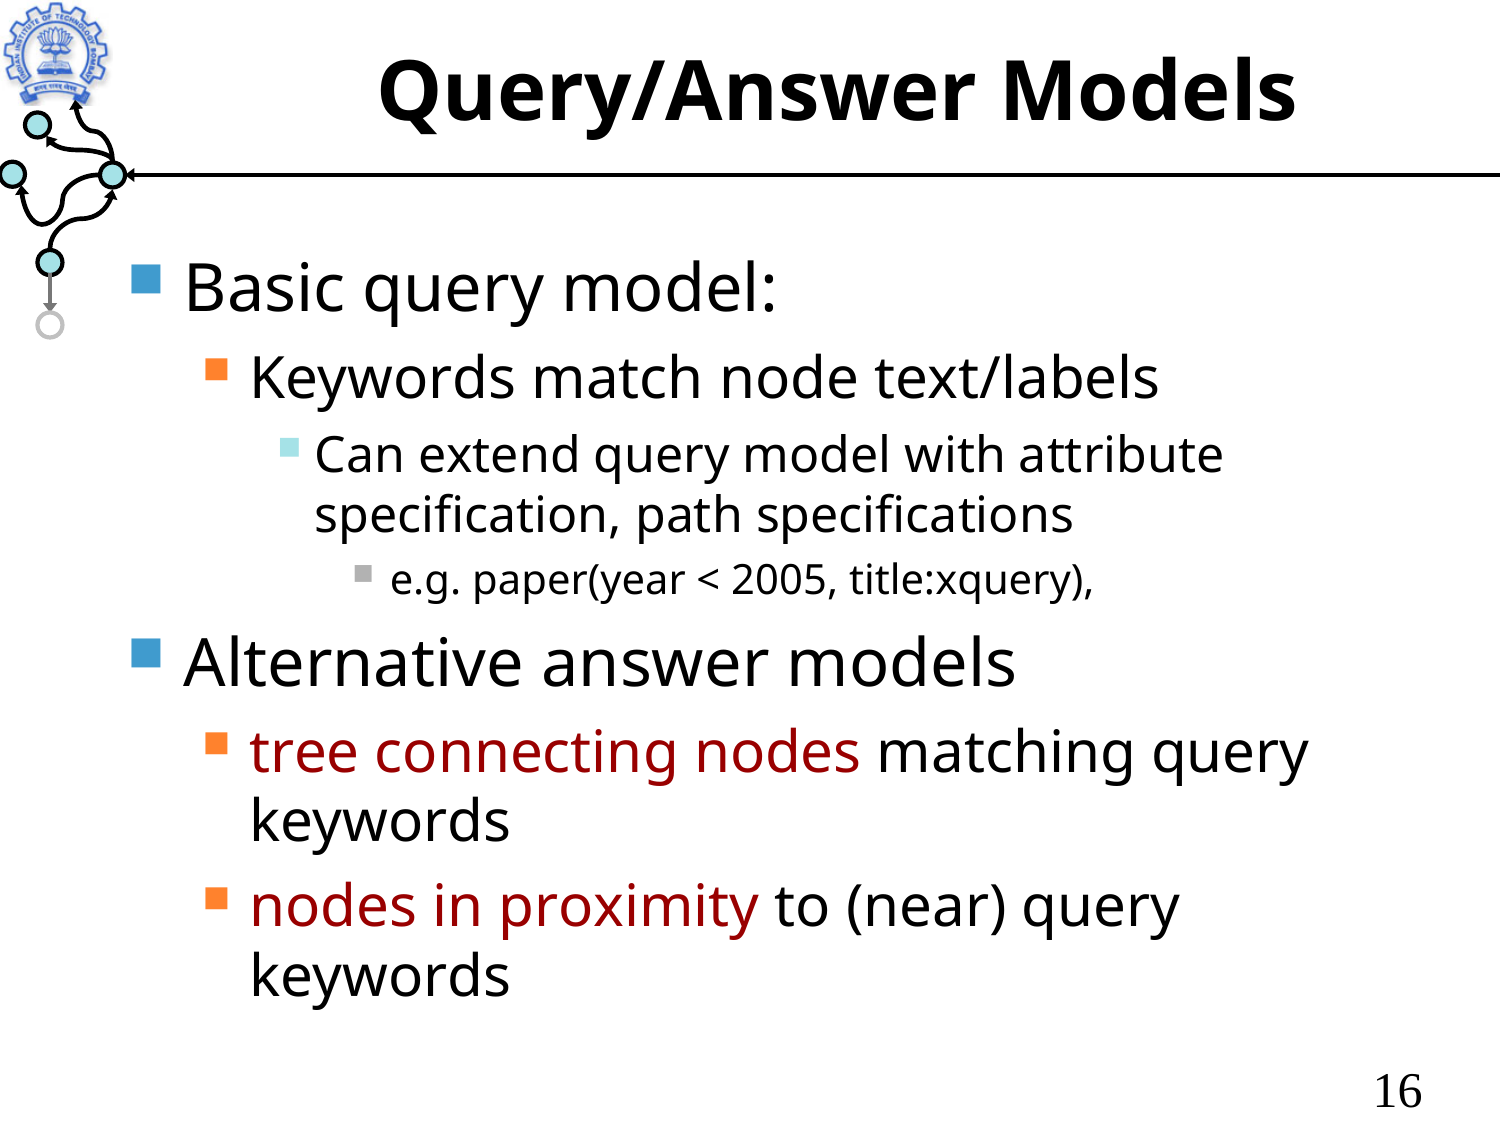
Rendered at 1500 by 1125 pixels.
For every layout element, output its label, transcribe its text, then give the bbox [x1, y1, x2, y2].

picture [0, 0, 113, 106]
list Basic query model: Keywords match node text/labels Can extend query model with attribute specification, path specifications e.g. paper(year < 2005, title:xquery), Alternative answer models tree connecting nodes matching query keywords nodes in proximity to (near) query keywords [112, 237, 1450, 1063]
title Query/Answer Models [200, 12, 1476, 163]
